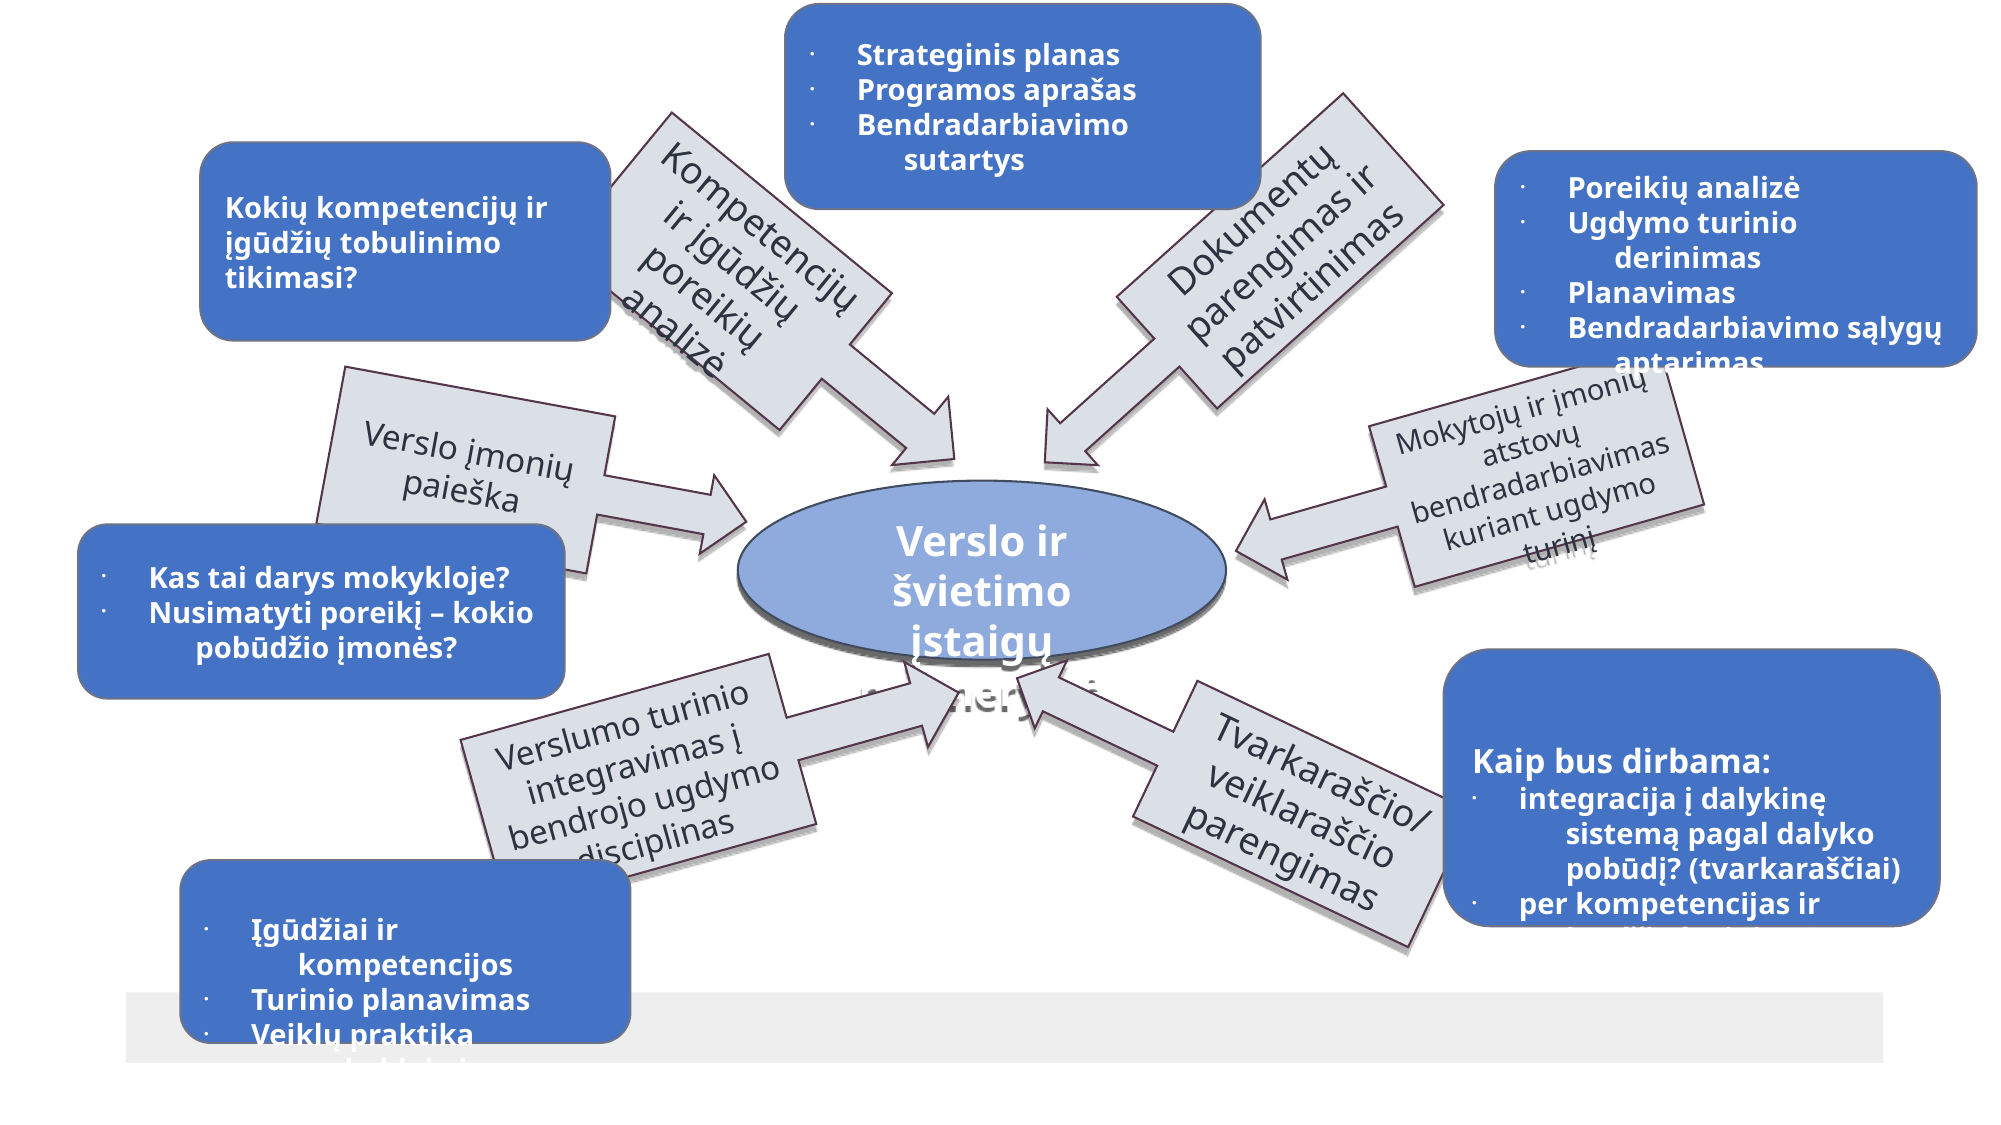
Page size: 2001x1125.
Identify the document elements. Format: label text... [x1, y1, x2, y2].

text_box Mokytojų ir įmonių atstovų bendradarbiavimas kuriant ugdymo turinį [1235, 367, 1705, 587]
text_box [608, 992, 1884, 1043]
text_box Strateginis planas Programos aprašas Bendradarbiavimo sutartys [785, 3, 1261, 210]
text_box Kompetencijų ir įgūdžių poreikių analizė [611, 112, 955, 466]
text_box Verslo ir švietimo įstaigų partnerystė [737, 480, 1226, 660]
text_box [125, 992, 203, 1043]
text_box Poreikių analizė Ugdymo turinio derinimas Planavimas Bendradarbiavimo sąlygų aptarimas [1495, 151, 1977, 367]
text_box Įgūdžiai ir kompetencijos Turinio planavimas Veiklų praktika mokykloje ir įmonėse [180, 860, 631, 1043]
text_box Kas tai darys mokykloje? Nusimatyti poreikį – kokio pobūdžio įmonės? [78, 524, 565, 699]
text_box Verslumo turinio integravimas į bendrojo ugdymo disciplinas [460, 653, 959, 877]
text_box Kokių kompetencijų ir įgūdžių tobulinimo tikimasi? [200, 142, 611, 341]
text_box Verslo įmonių paieška [316, 366, 747, 574]
text_box Tvarkaraščio/ veiklaraščio parengimas [1016, 660, 1443, 948]
text_box Kaip bus dirbama: integracija į dalykinę sistemą pagal dalyko pobūdį? (tvarkaraščiai) per kompetencijas ir įgūdžių lavinimą? (veiklaraščiai) [1443, 649, 1940, 927]
text_box Dokumentų parengimas ir patvirtinimas [1044, 93, 1444, 466]
